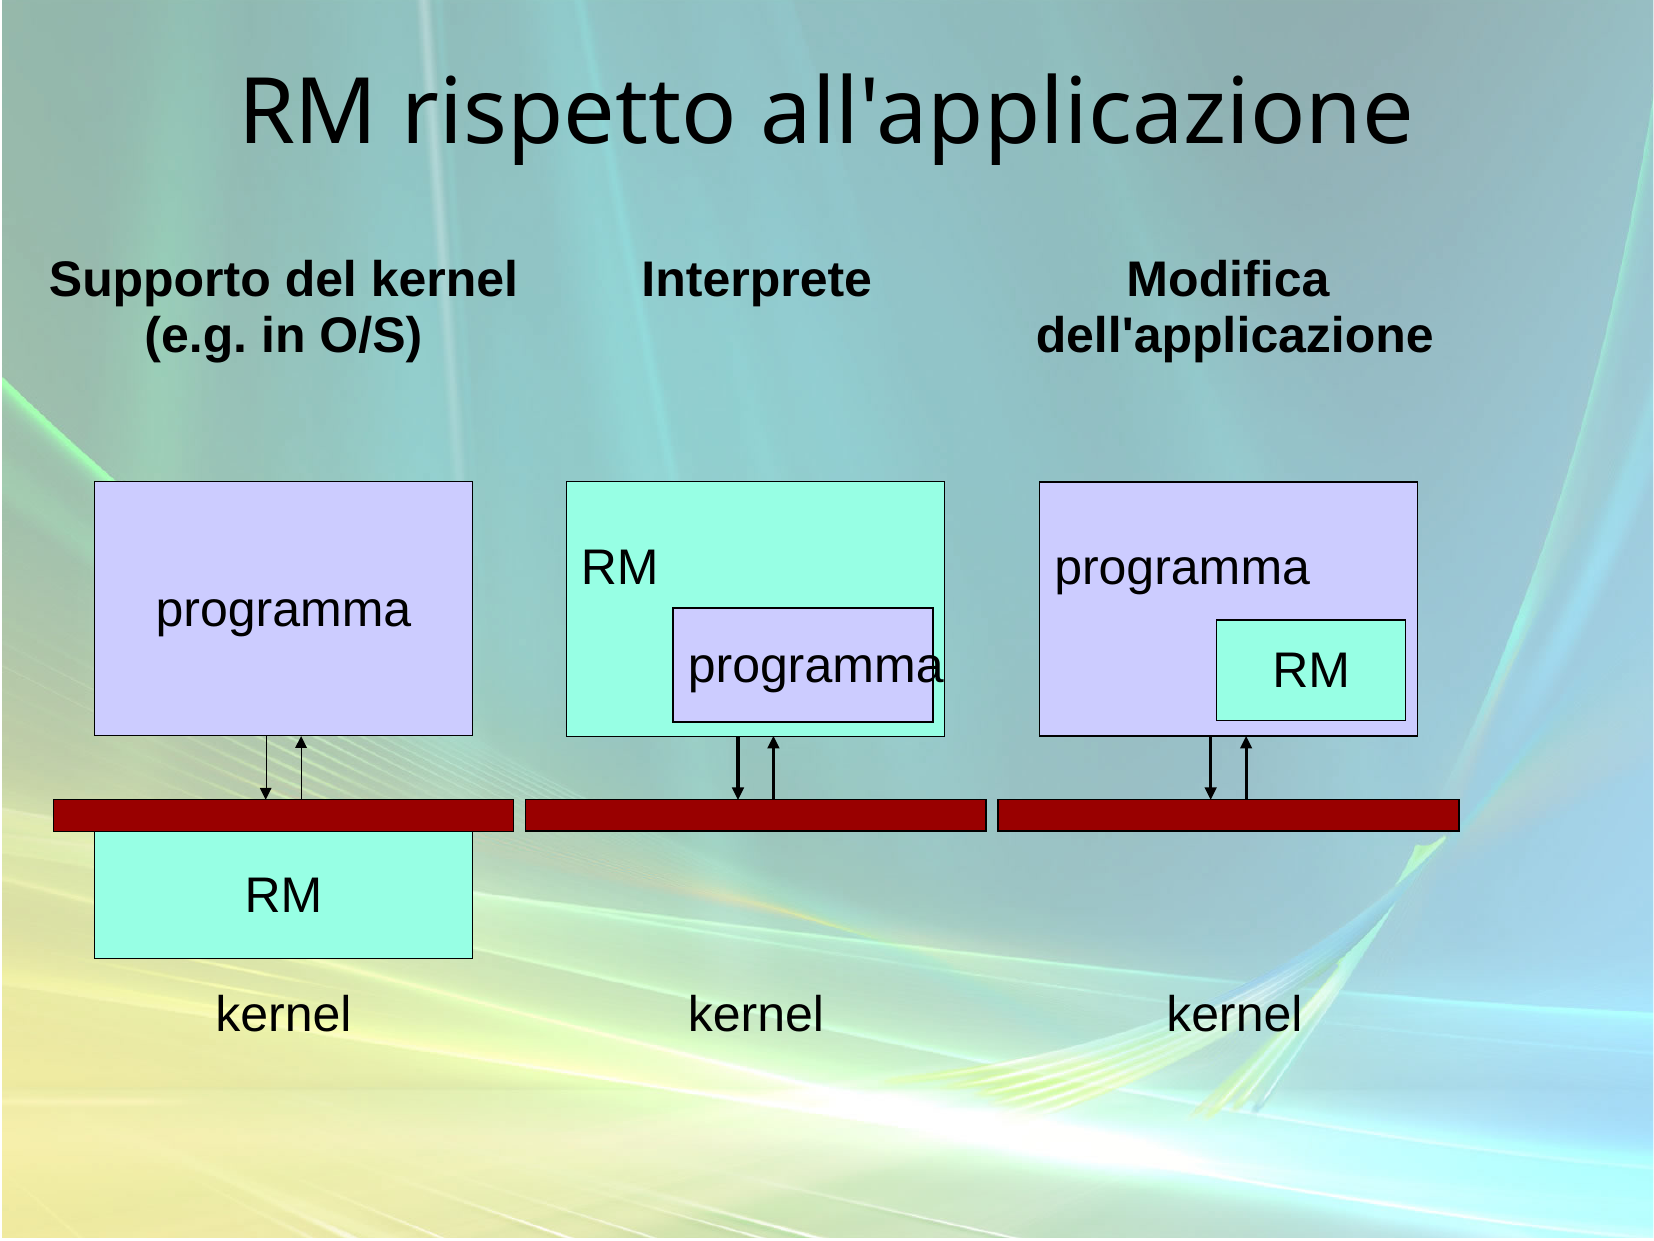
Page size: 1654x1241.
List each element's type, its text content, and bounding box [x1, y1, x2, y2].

text_box RM [94, 831, 473, 959]
text_box programma [1039, 481, 1418, 737]
text_box programma [673, 608, 934, 723]
text_box [998, 799, 1459, 832]
text_box Modifica dell'applicazione [1021, 243, 1449, 371]
text_box Interprete [626, 243, 888, 315]
text_box programma [94, 481, 473, 736]
text_box Supporto del kernel (e.g. in O/S) [34, 243, 534, 371]
text_box kernel [673, 978, 839, 1051]
text_box RM [566, 481, 945, 737]
text_box kernel [200, 978, 367, 1050]
title RM rispetto all'applicazione [189, 14, 1465, 203]
picture [2, 0, 1654, 1238]
text_box RM [1216, 620, 1406, 721]
text_box kernel [1151, 978, 1318, 1051]
text_box [53, 799, 514, 832]
text_box [525, 799, 987, 832]
